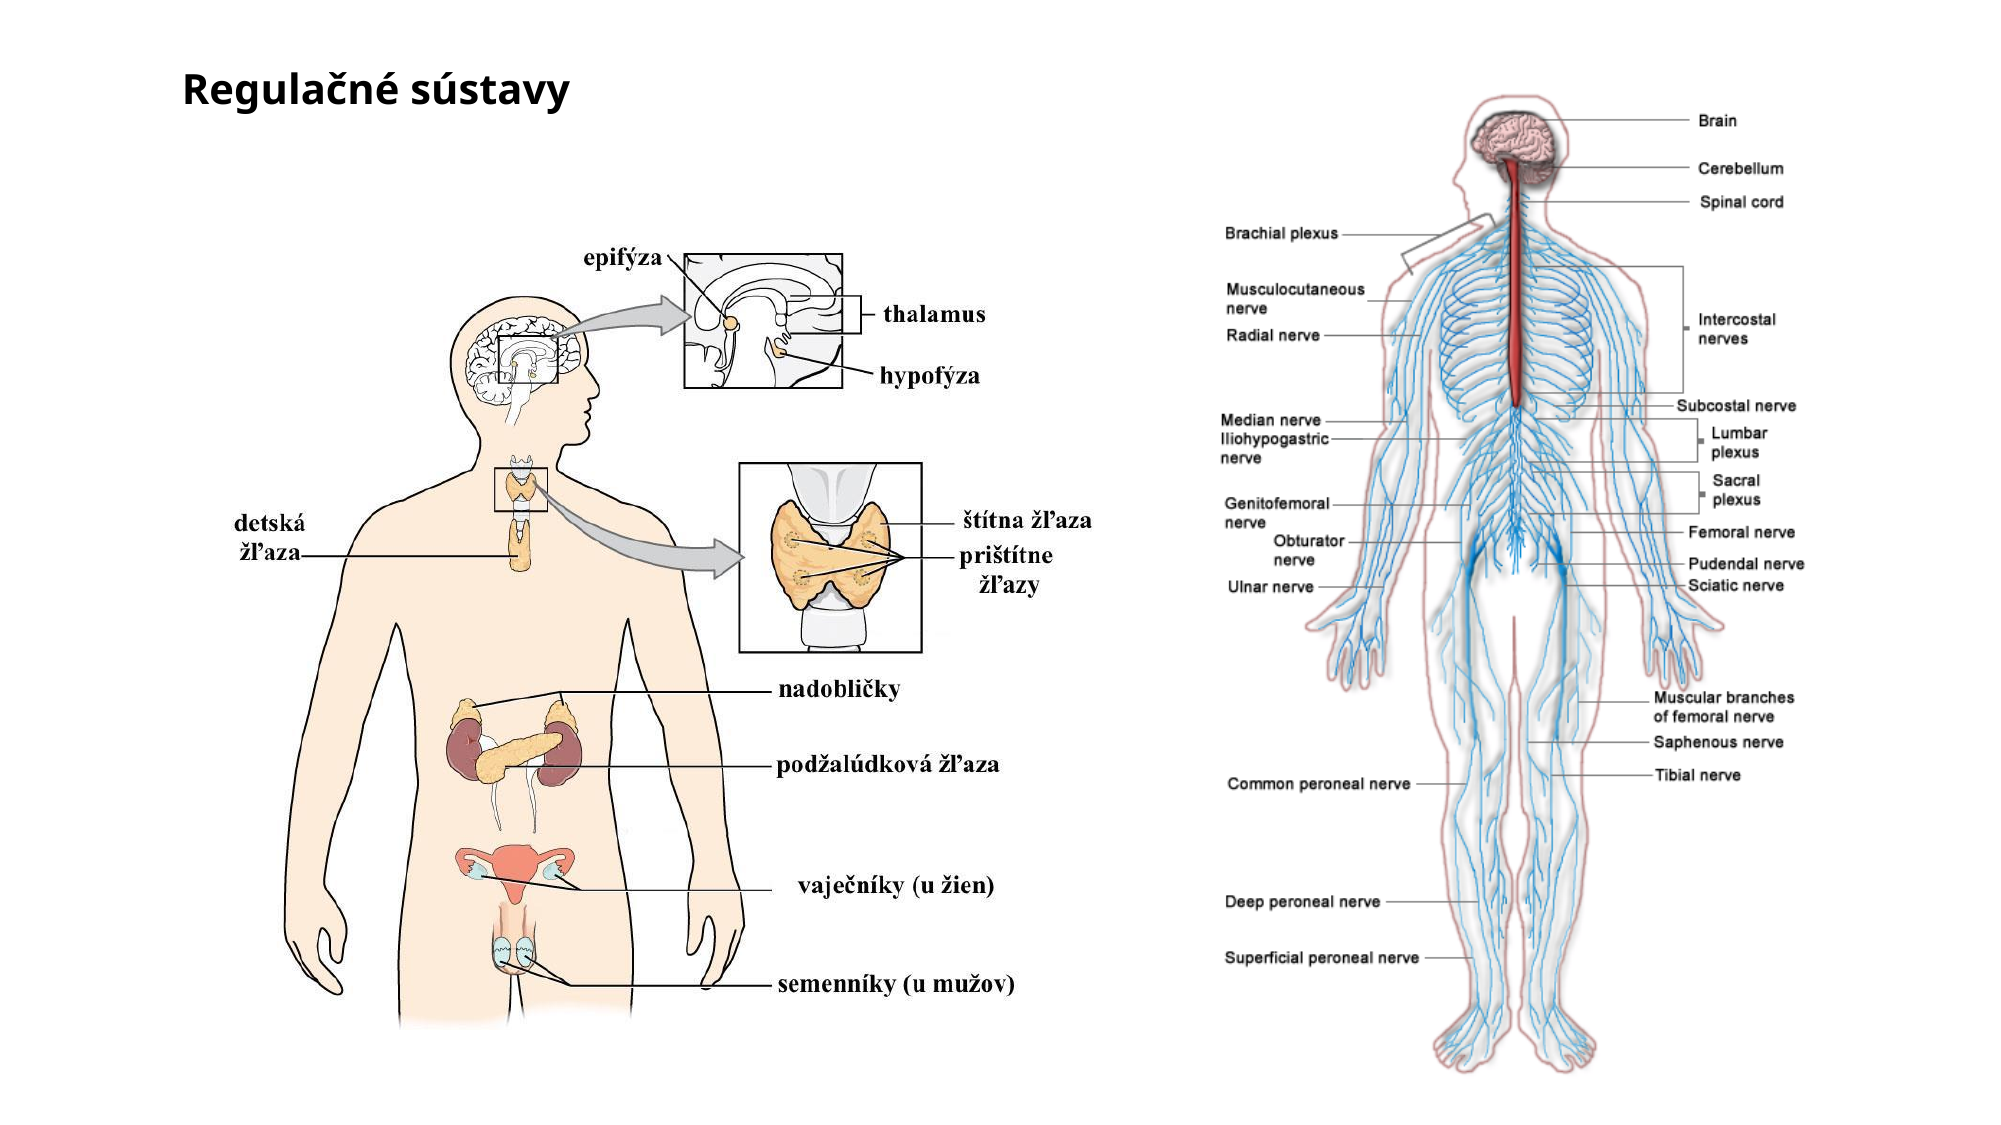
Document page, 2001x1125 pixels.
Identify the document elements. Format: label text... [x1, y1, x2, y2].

picture [1212, 82, 1818, 1081]
title Regulačné sústavy [167, 61, 1442, 194]
picture [231, 244, 1109, 1030]
